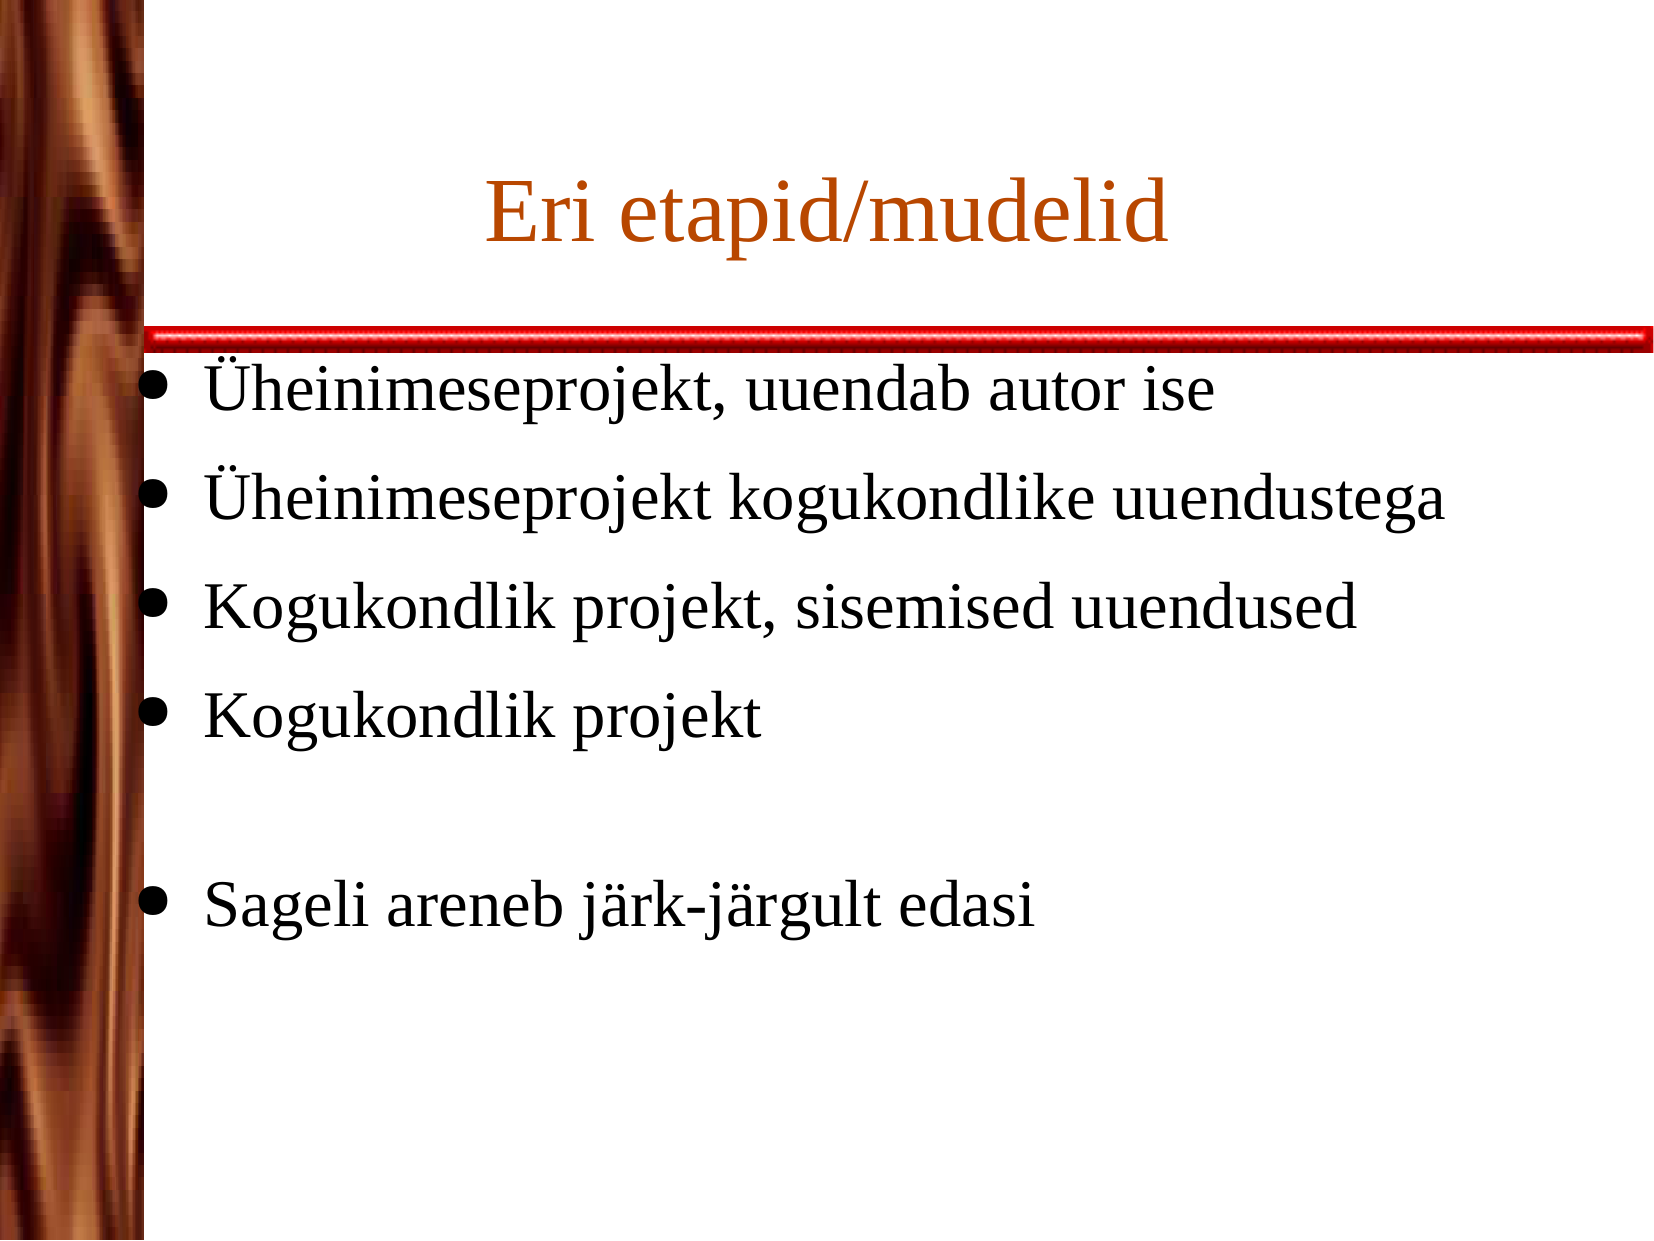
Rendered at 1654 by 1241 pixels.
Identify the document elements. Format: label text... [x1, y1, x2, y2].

list Üheinimeseprojekt, uuendab autor ise Üheinimeseprojekt kogukondlike uuendustega Kogukondlik projekt, sisemised uuendused Kogukondlik projekt Sageli areneb järk-järgult edasi [121, 344, 1533, 1126]
title Eri etapid/mudelid [121, 100, 1533, 312]
picture [0, 0, 1654, 1240]
